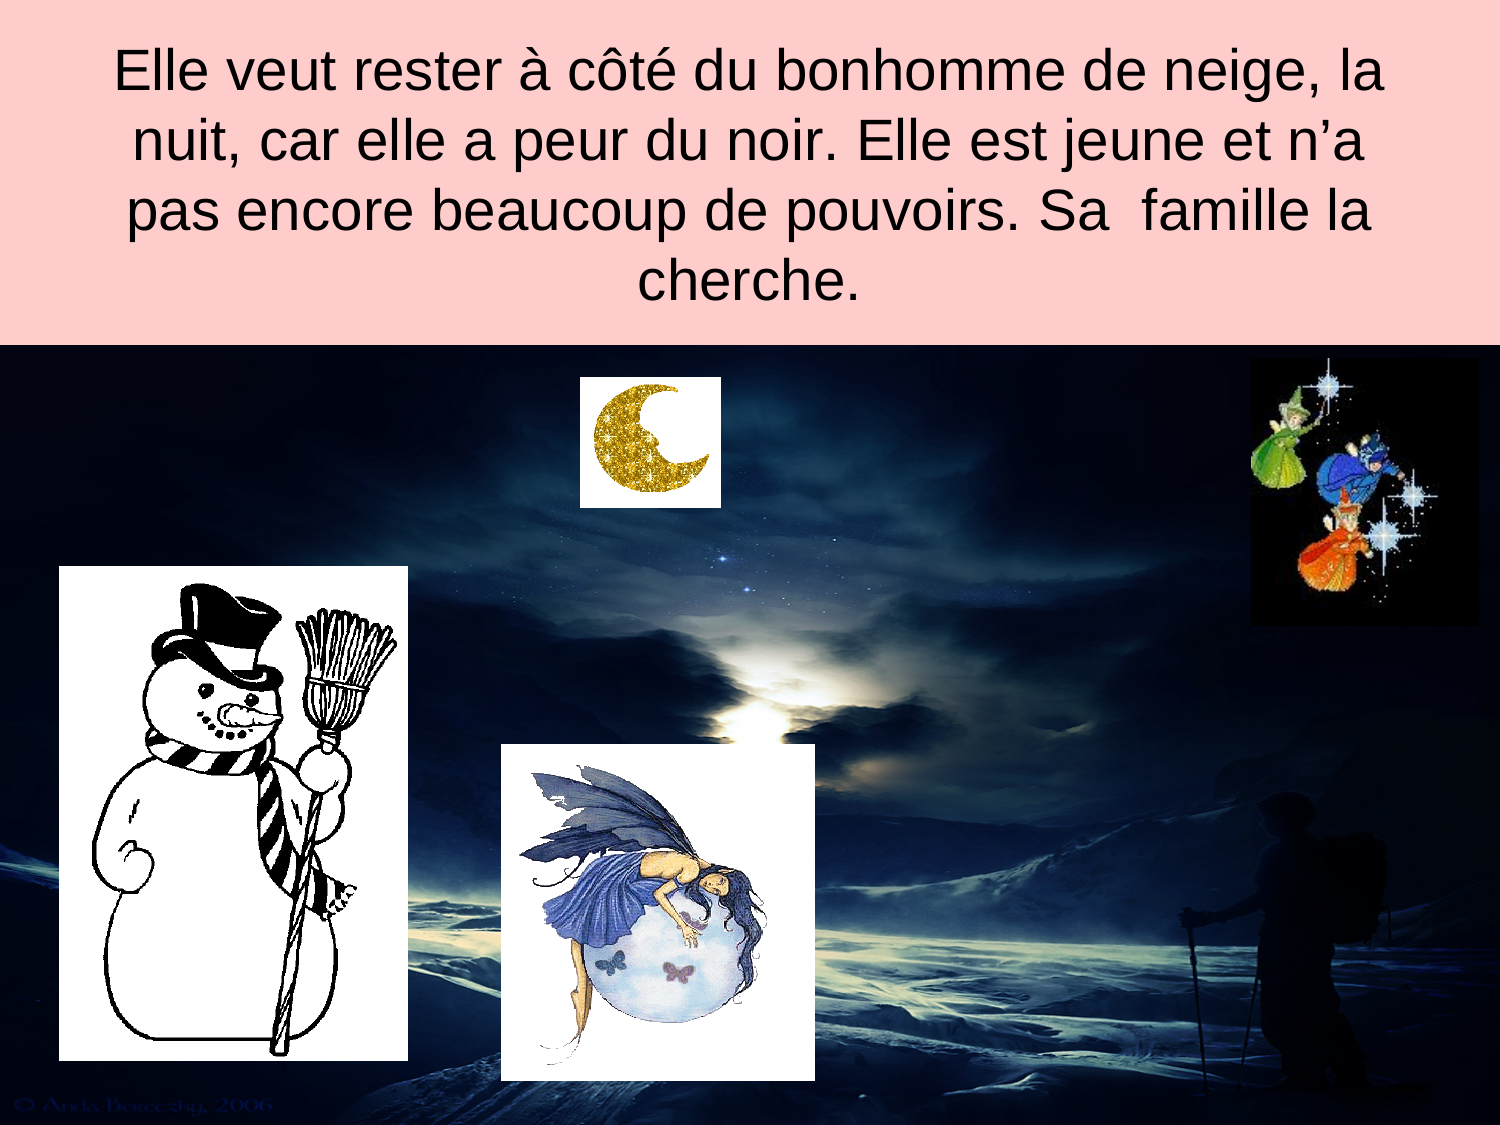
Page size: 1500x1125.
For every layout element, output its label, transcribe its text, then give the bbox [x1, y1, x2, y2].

picture [0, 345, 1500, 1125]
title Elle veut rester à côté du bonhomme de neige, la nuit, car elle a peur du noir. Elle est jeune et n’a pas encore beaucoup de pouvoirs. Sa famille la cherche. [76, 24, 1424, 320]
